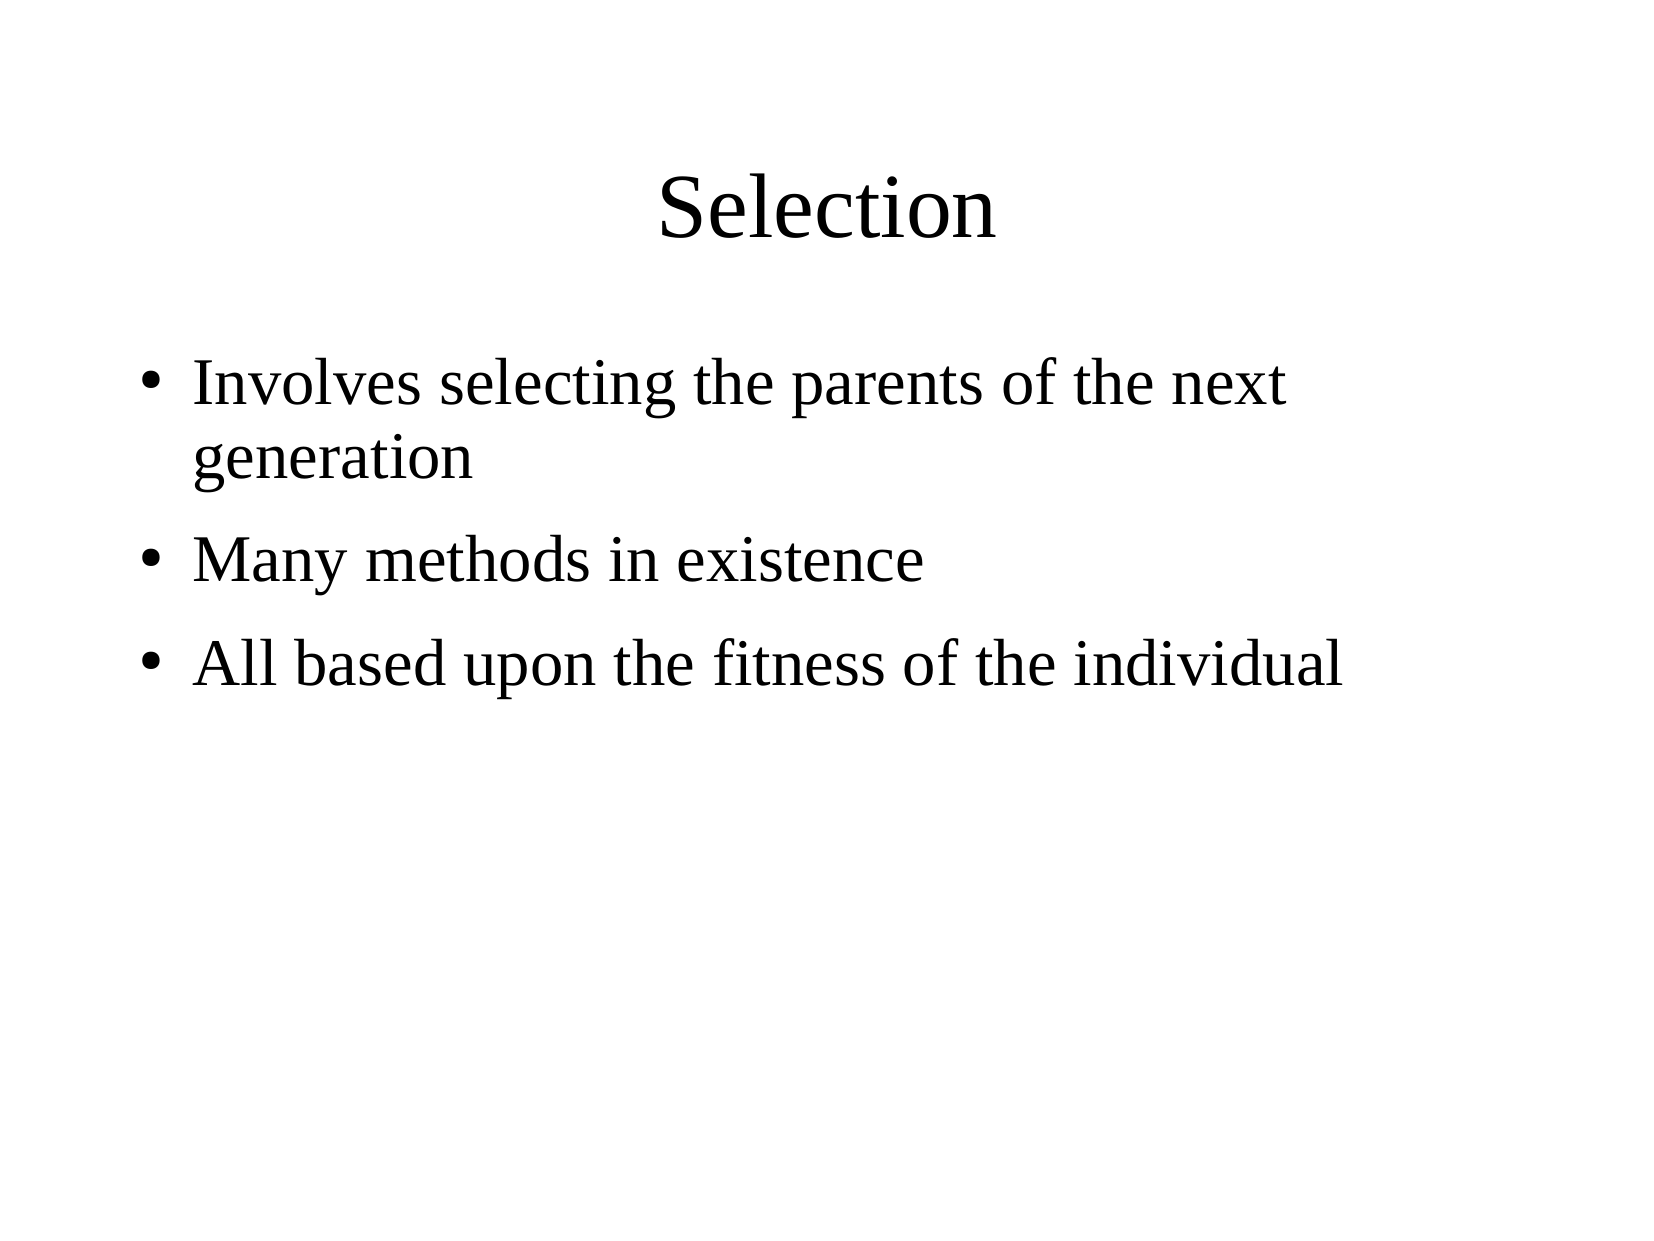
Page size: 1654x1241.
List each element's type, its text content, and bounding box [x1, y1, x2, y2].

title Selection [121, 102, 1534, 311]
list Involves selecting the parents of the next generation Many methods in existence All based upon the fitness of the individual [121, 344, 1534, 1127]
